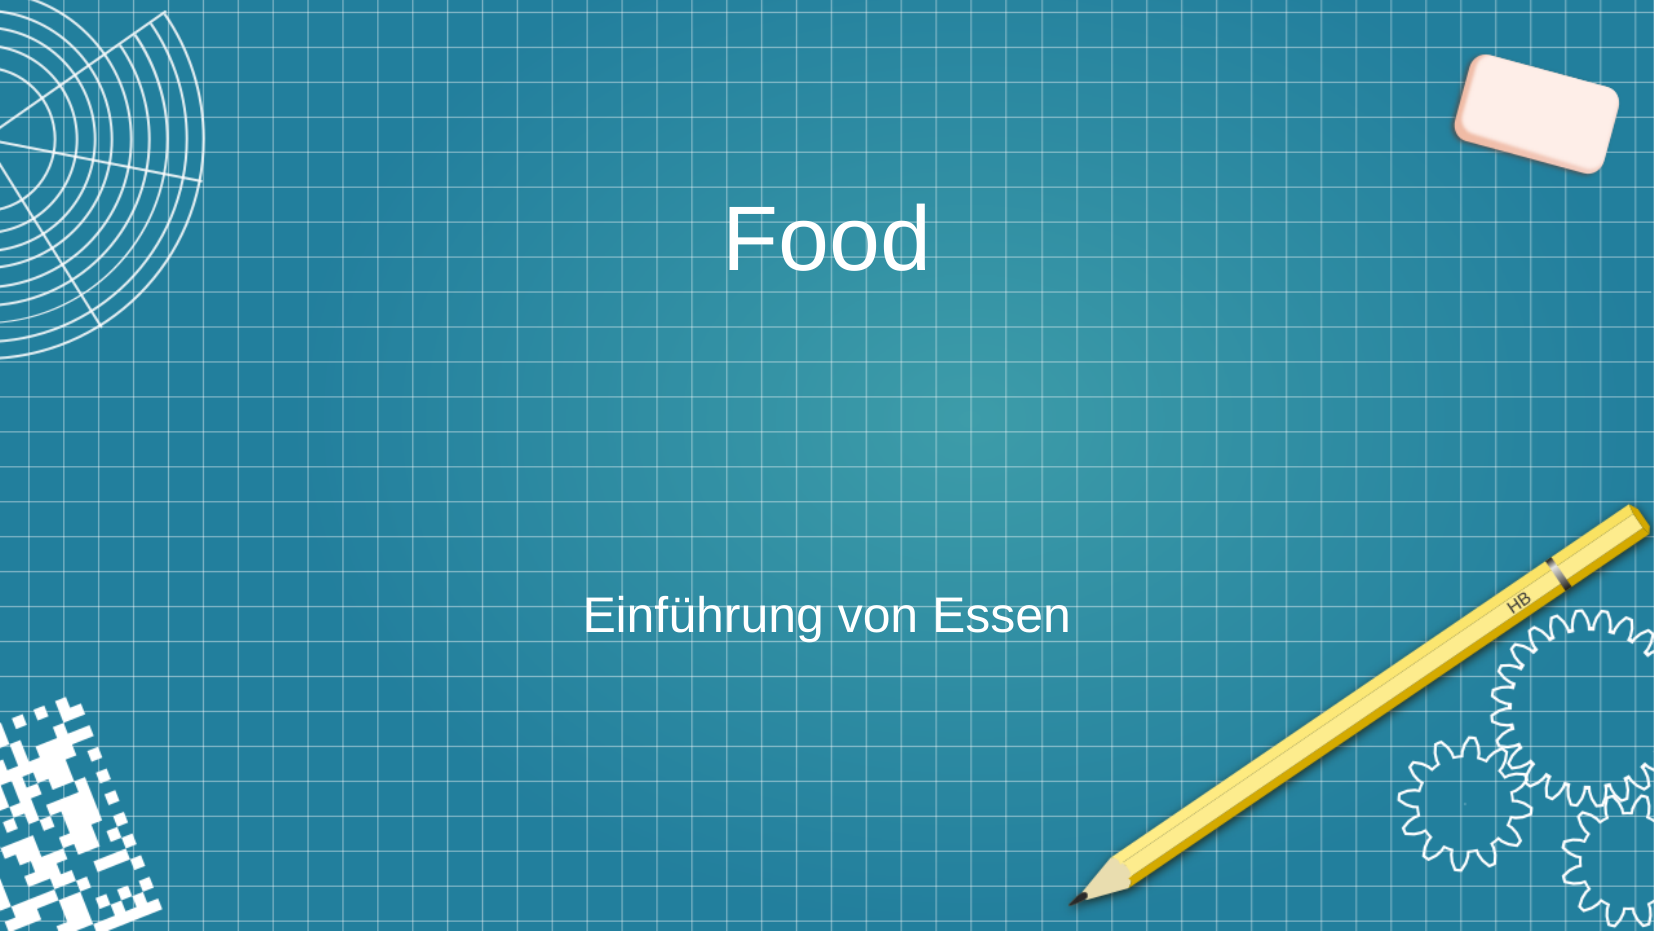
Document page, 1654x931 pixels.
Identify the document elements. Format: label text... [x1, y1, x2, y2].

title Food [82, 132, 1571, 346]
picture [0, 0, 1654, 931]
subtitle Einführung von Essen [82, 389, 1571, 842]
